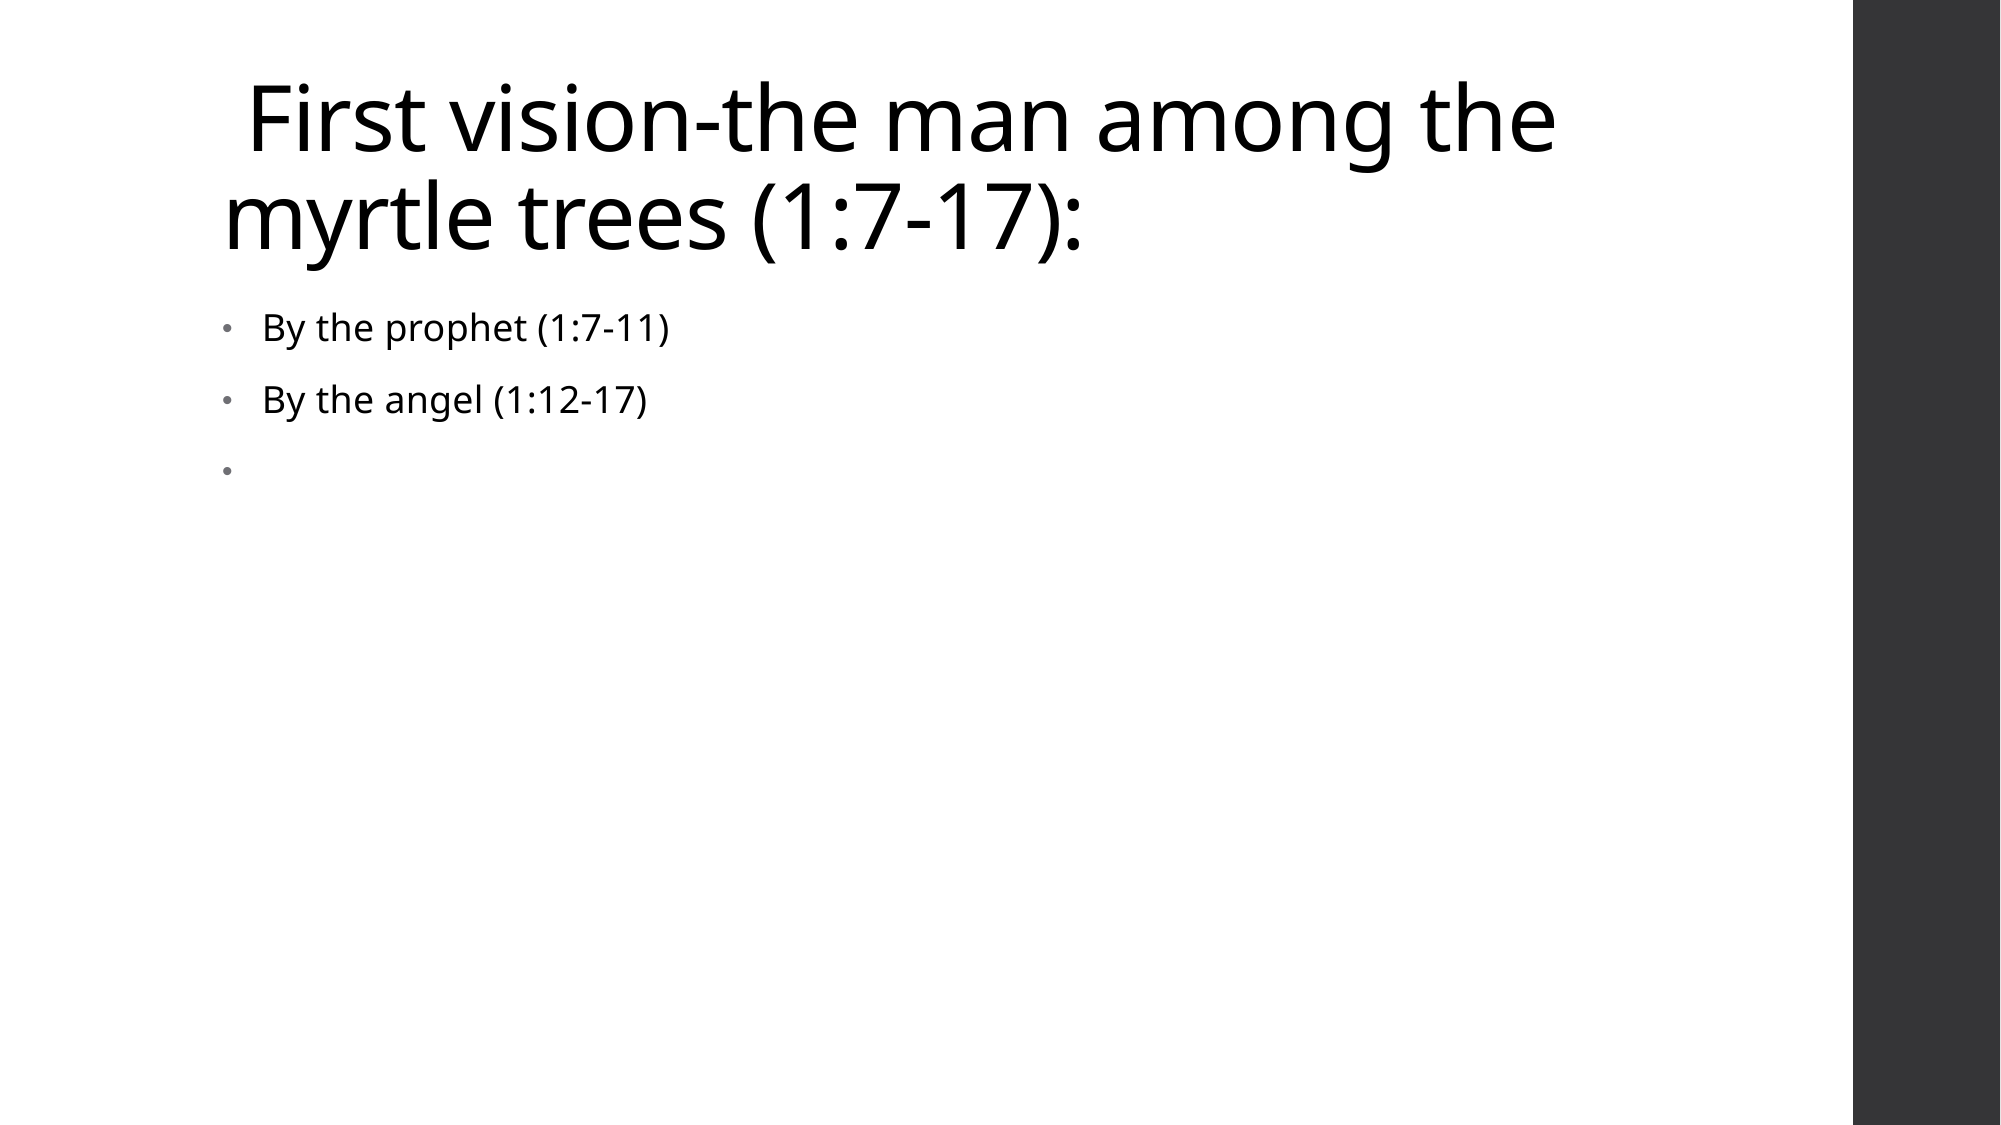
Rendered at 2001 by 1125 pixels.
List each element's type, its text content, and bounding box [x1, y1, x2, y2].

title First vision-the man among the myrtle trees (1:7-17): [206, 60, 1797, 278]
list By the prophet (1:7-11) By the angel (1:12-17) [206, 299, 1617, 1014]
